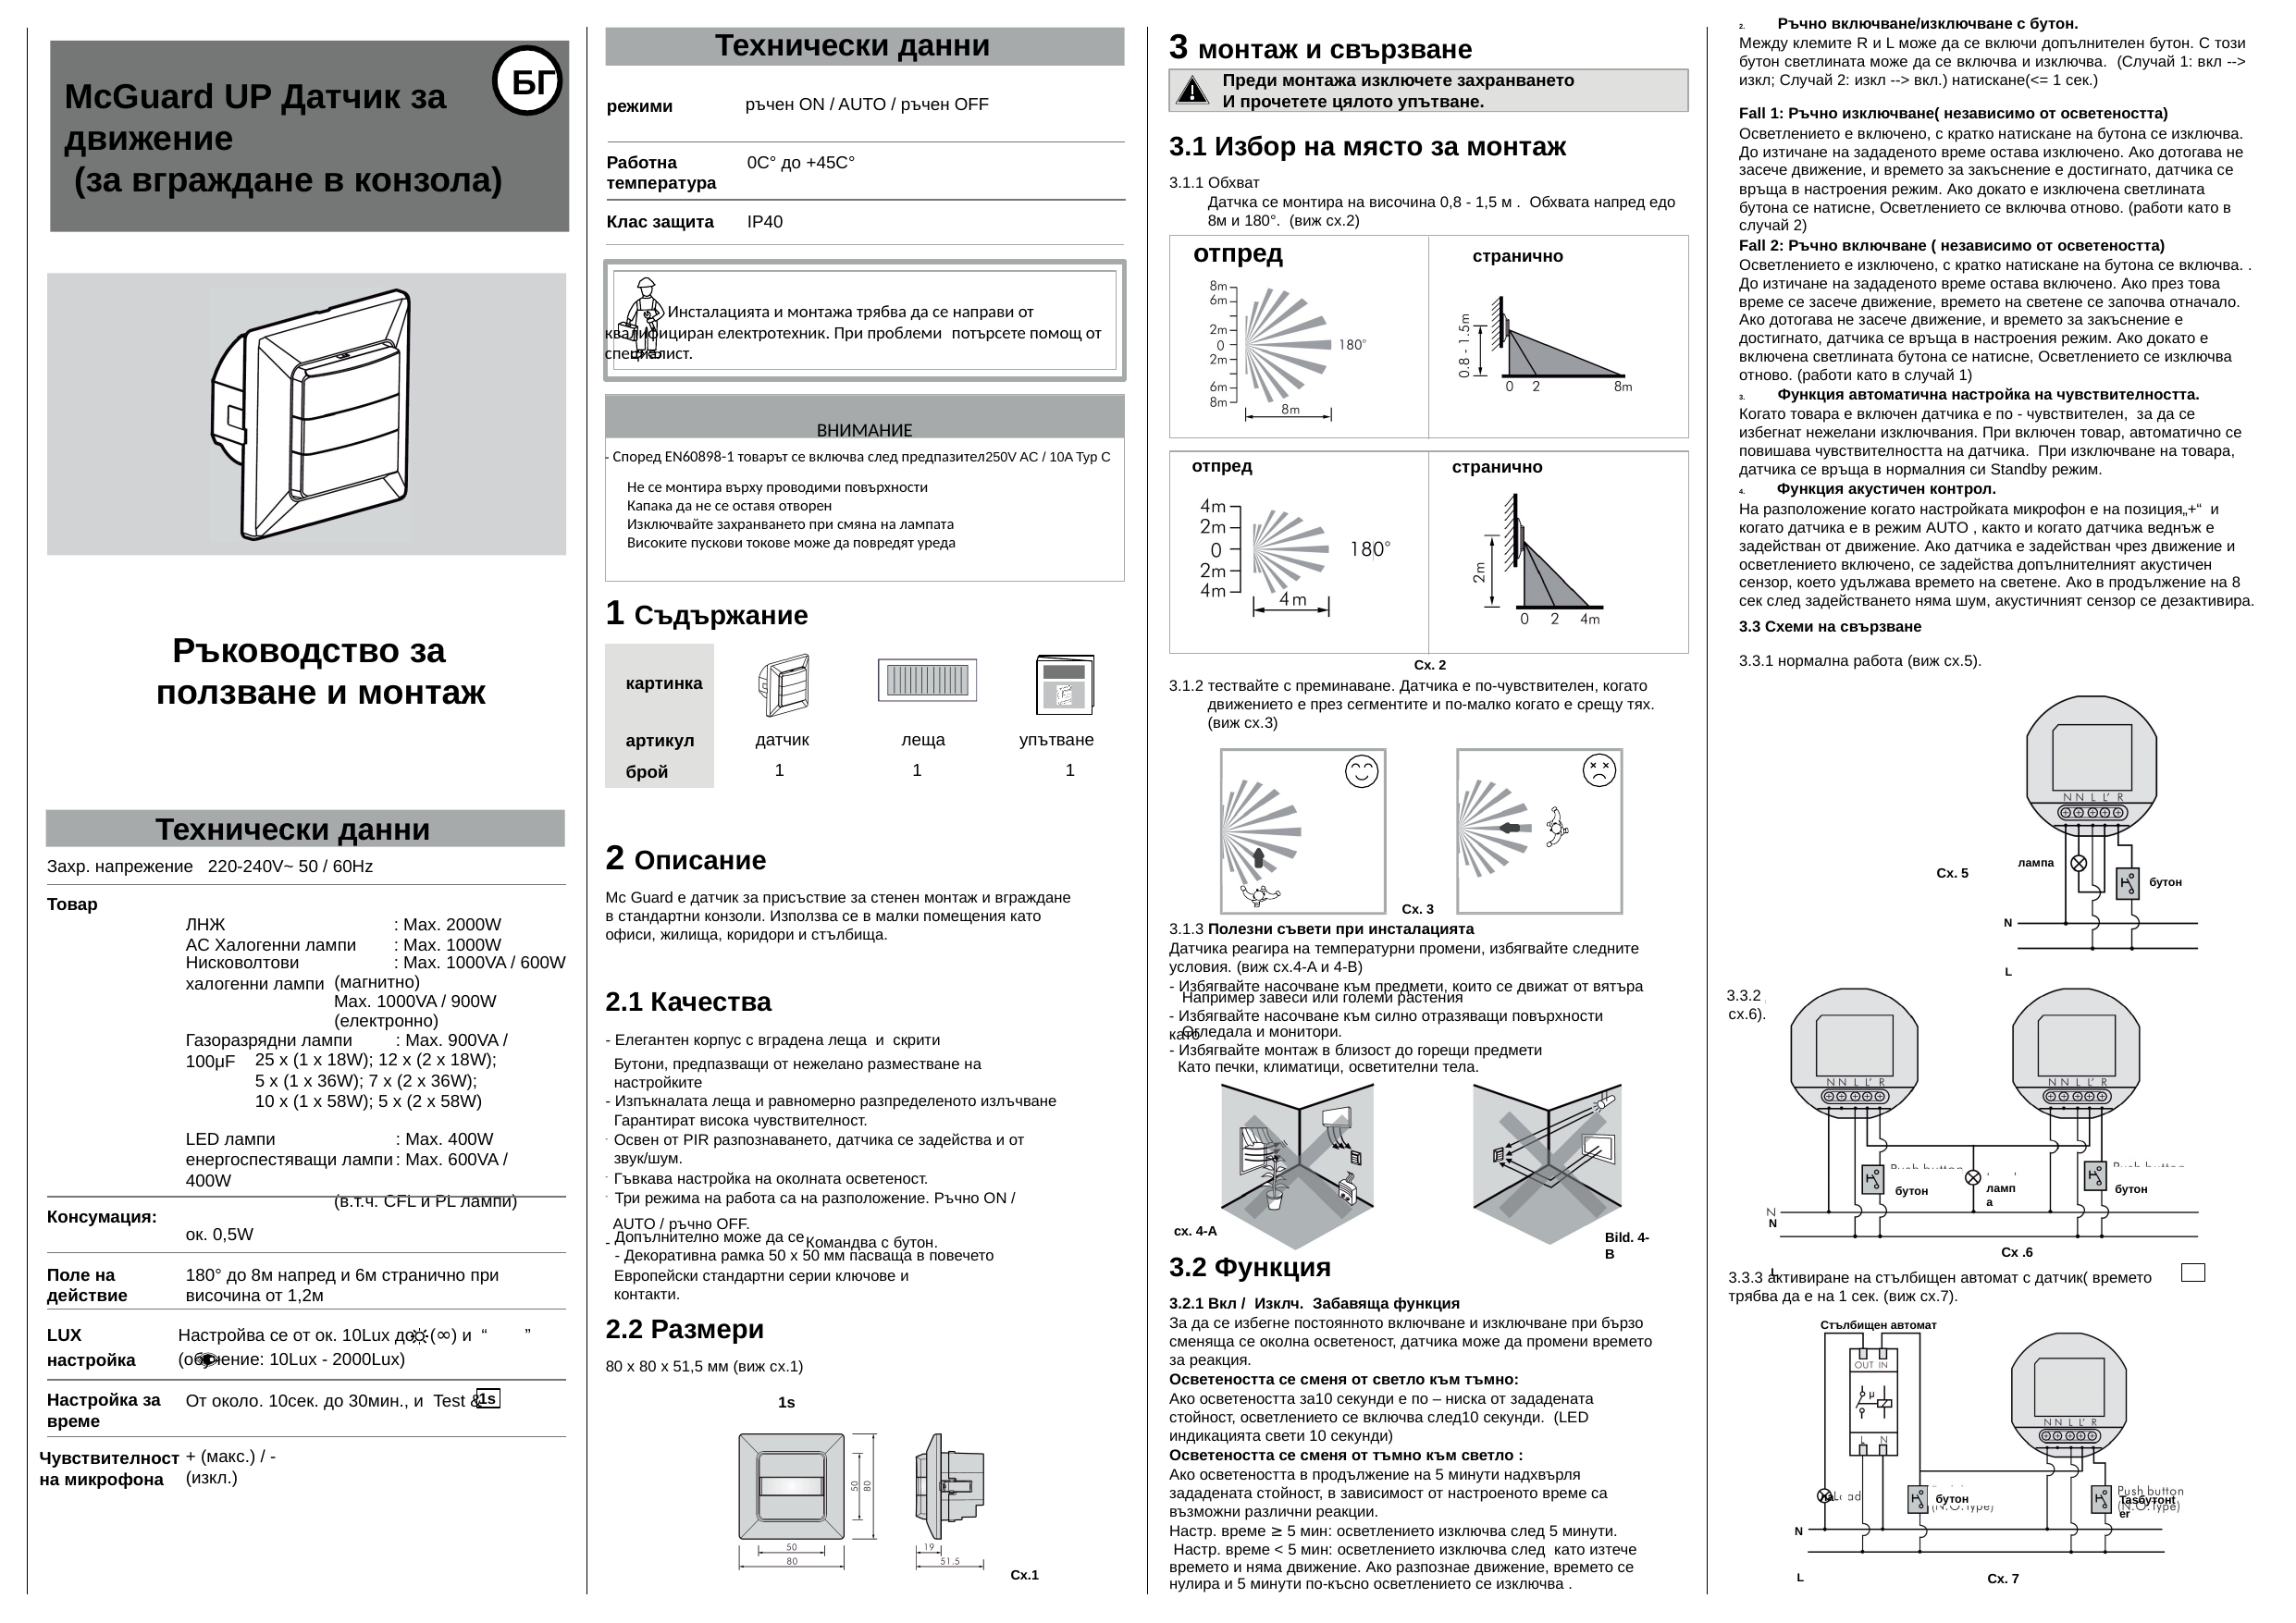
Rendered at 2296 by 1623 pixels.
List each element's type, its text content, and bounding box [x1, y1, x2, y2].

text_box [878, 658, 978, 702]
text_box [737, 1432, 987, 1573]
text_box странично [1450, 455, 1559, 476]
text_box Поле на действие [44, 1263, 140, 1306]
text_box 1s [476, 1389, 500, 1408]
text_box Захр. напрежение 220-240V~ 50 / 60Hz [44, 855, 403, 876]
text_box От около. 10сек. до 30мин., и Test & [183, 1389, 536, 1410]
text_box бутон [2110, 1166, 2197, 1196]
text_box БГ [512, 59, 566, 102]
text_box [1219, 748, 1387, 900]
text_box [1807, 1331, 2185, 1555]
text_box лампа [2003, 850, 2059, 870]
text_box [204, 1356, 210, 1363]
text_box LUX настройка [44, 1324, 143, 1370]
text_box ЛНЖ AC Халогенни лампи [183, 913, 362, 955]
table_header [1001, 644, 1124, 725]
table_cell леща [851, 725, 1001, 758]
text_box [758, 653, 810, 718]
text_box N L [1793, 1514, 1806, 1585]
text_box (електронно) [332, 1009, 440, 1028]
text_box 3.3.3 активиране на стълбищен автомат с датчик( времето трябва да е на 1 сек. (виж сх.7). Стълбищен автомат [1726, 1267, 2178, 1333]
text_box [1043, 682, 1085, 708]
table_cell брой [605, 758, 714, 788]
text_box ок. 0,5W [183, 1223, 261, 1244]
table_header [714, 644, 851, 725]
text_box ла [1818, 1489, 1865, 1504]
text_box Допълнително може да се - Декоративна рамка 50 x 50 мм пасваща в повечето [603, 1227, 1091, 1265]
table_cell 1 [1001, 758, 1124, 788]
text_box сх. 4-A 3.2 Функция 3.2.1 Вкл / Изклч. Забавяща функция За да се избегне постоянното включване и изключване при бързо сменяща се околна осветеност, датчика може да промени времето за реакция. Осветеността се сменя от светло към тъмно: Ако осветеността за10 секунди е по – ниска от зададената стойност, осветлението се включва след10 секунди. (LED индикацията свети 10 секунди) Осветеността се сменя от тъмно към светло : Ако осветеността в продължение на 5 минути надхвърля зададената стойност, в зависимост от настроеното време са възможни различни реакции. Настр. време ≥ 5 мин: осветлението изключва след 5 минути. Настр. време < 5 мин: осветлението изключва след като изтече времето и няма движение. Ако разпознае движение, времето се нулира и 5 минути по-късно осветлението се изключва . [1167, 1223, 1689, 1593]
text_box ВНИМАНИЕ [814, 395, 916, 442]
text_box [1191, 496, 1392, 621]
text_box [605, 27, 1125, 66]
text_box отпред [1190, 454, 1273, 476]
table_cell упътване [1001, 725, 1124, 758]
text_box LED лампи : Max. 400W енергоспестяващи лампи : Max. 600VA / 400W (в.т.ч. CFL и PL лампи) [183, 1198, 558, 1211]
text_box Бутони, предпазващи от нежелано разместване на настройките - Изпъкналата леща и равномерно разпределеното излъчване [603, 1053, 1075, 1110]
text_box Работна 0C° до +45C° температура Клас защита IP40 Инсталацията и монтажа трябва да се направи от квалифициран електротехник. При проблеми потърсете помощ от специалист. [604, 151, 1117, 363]
text_box [1472, 1083, 1623, 1223]
text_box Преди монтажа изключете захранването И прочетете цялото упътване. [1169, 69, 1688, 112]
text_box лампа [1982, 1174, 2021, 1209]
text_box Сх .6 [1999, 1244, 2038, 1260]
text_box : Max. 2000W : Max. 1000W [391, 913, 503, 952]
text_box Сх. 5 [1934, 864, 1973, 881]
text_box Не се монтира върху проводими повърхности Капака да не се оставя отворен Изключвайте захранването при смяна на лампата Високите пускови токове може да повредят уреда [627, 476, 1068, 567]
text_box Технически данни [713, 25, 1044, 63]
text_box Tasбутонter [2117, 1492, 2177, 1520]
text_box - Според EN60898-1 товарът се включва след предпазител250V AC / 10A Typ C [602, 447, 1125, 466]
text_box Нисковолтови халогенни лампи [183, 952, 349, 994]
text_box [2000, 694, 2230, 957]
text_box Сх. 2 3.1.2 тествайте с преминаване. Датчика е по-чувствителен, когато движението е през сегментите и по-малко когато е срещу тях. (виж сх.3) [1167, 657, 1671, 732]
table_cell датчик [714, 725, 851, 758]
text_box McGuard UP Датчик за движение (за вграждане в конзола) [64, 74, 547, 200]
text_box Настройва се от ок. 10Lux до (∞) и “ ” (обучение: 10Lux - 2000Lux) [176, 1319, 547, 1370]
table_cell 1 [851, 758, 1001, 788]
text_box AUTO / ръчно OFF. - Командва с бутон. [603, 1213, 1064, 1227]
text_box Ръководство за ползване и монтаж [154, 627, 524, 711]
text_box Max. 1000VA / 900W [332, 990, 499, 1012]
text_box [1472, 492, 1606, 626]
table_header картинка [605, 644, 714, 725]
text_box [605, 395, 814, 438]
text_box [50, 40, 570, 232]
text_box 3.1 Избор на място за монтаж 3.1.1 Обхват Датчка се монтира на височина 0,8 - 1,5 м . Обхвата напред едо 8м и 180°. (виж сх.2) отпред странично [1167, 129, 1682, 267]
text_box 1 Съдържание [603, 589, 882, 632]
text_box [1457, 295, 1636, 394]
text_box 1s [762, 1385, 809, 1419]
text_box Като печки, климатици, осветителни тела. [1176, 1056, 1630, 1076]
text_box [1206, 278, 1368, 424]
text_box : Max. 1000VA / 600W [391, 952, 568, 973]
text_box [47, 273, 567, 556]
text_box Настройка за време [44, 1389, 163, 1432]
text_box Например завеси или големи растения - Избягвайте насочване към силно отразяващи повърхности като [1167, 987, 1638, 1043]
table_cell артикул [605, 725, 714, 758]
text_box Европейски стандартни серии ключове и контакти. [611, 1265, 926, 1303]
text_box бутон [1886, 1168, 1963, 1199]
text_box Гарантират висока чувствителност. Освен от PIR разпознаването, датчика се задейства и от звук/шум. Гъвкава настройка на околната осветеност. Три режима на работа са на разположение. Ръчно ON / [603, 1111, 1117, 1207]
text_box 3 монтаж и свързване [1167, 23, 1673, 66]
text_box N L 3.3.2 два датчика с един товар. (виж сх.6). [1726, 904, 2092, 1024]
text_box Ръчно включване/изключване с бутон. Между клемите R и L може да се включи допълнителен бутон. С този бутон светлината може да се включва и изключва. (Случай 1: вкл --> изкл; Случай 2: изкл --> вкл.) натискане(<= 1 сек.) Fall 1: Ръчно изключване( независимо от осветеността) Осветлението е включено, с кратко натискане на бутона се изключва. До изтичане на зададеното време остава изключено. Ако дотогава не засече движение, и времето за закъснение е достигнато, датчика се връща в настроения режим. Ако докато е изключена светлината бутона се натисне, Осветлението се включва отново. (работи като в случай 2) Fall 2: Ръчно включване ( независимо от осветеността) Осветлението е изключено, с кратко натискане на бутона се включва. . До изтичане на зададеното време остава включено. Ако през това време се засече движение, времето на светене се започва отначало. Ако дотогава не засече движение, и времето за закъснение е достигнато, датчика се връща в настроения режим. Ако докато е включена светлината бутона се натисне, Осветлението се изключва отново. (работи като в случай 1) Функция автоматична настройка на чувствителността. Когато товара е включен датчика е по - чувствителен, за да се избегнат нежелани изключвания. При включен товар, автоматично се повишава чувствителността на датчика. При изключване на товара, датчика се връща в нормалния си Standby режим. Функция акустичен контрол. На разположение когато настройката микрофон е на позиция„+“ и когато датчика е в режим AUTO , както и когато датчика веднъж е задействан от движение. Ако датчика е задействан чрез движение и осветлението включено, се задейства допълнителният акустичен сензор, което удължава времето на светене. Ако в продължение на 8 сек след задействането няма шум, акустичният сензор се дезактивира. 3.3 Схеми на свързване 3.3.1 нормална работа (виж сх.5). [1737, 13, 2260, 670]
text_box Чувствителност на микрофона [37, 1446, 189, 1490]
table_header [851, 644, 1001, 725]
text_box Товар [44, 893, 118, 915]
text_box [1456, 748, 1623, 900]
table_cell 1 [714, 758, 851, 788]
text_box бутон [2147, 875, 2183, 890]
text_box [1043, 665, 1085, 679]
text_box Технически данни [45, 809, 565, 847]
text_box 180° до 8м напред и 6м странично при височина от 1,2м [183, 1263, 548, 1306]
text_box 2.2 Размери 80 x 80 x 51,5 мм (виж сх.1) [603, 1311, 838, 1375]
text_box N L [1767, 1205, 1780, 1267]
text_box [1220, 1083, 1376, 1223]
text_box Консумация: [44, 1205, 166, 1226]
text_box (магнитно) [332, 971, 437, 990]
text_box Сх. 7 [1985, 1569, 2024, 1587]
text_box Сх.1 [1008, 1566, 1047, 1583]
text_box Сх. 3 3.1.3 Полезни съвети при инсталацията Датчика реагира на температурни промени, избягвайте следните условия. (виж сх.4-A и 4-B) - Избягвайте насочване към предмети, които се движат от вятъра [1167, 900, 1666, 995]
text_box LED лампи : Max. 400W енергоспестяващи лампи : Max. 600VA / 400W (в.т.ч. CFL и PL лампи) [183, 1127, 558, 1196]
text_box [1747, 988, 2203, 1260]
text_box 2 Описание Mc Guard е датчик за присъствие за стенен монтаж и вграждане в стандартни конзоли. Използва се в малки помещения като офиси, жилища, коридори и стълбища. [603, 835, 1073, 943]
text_box бутон [1927, 1486, 2006, 1506]
text_box режими [604, 94, 678, 117]
text_box + (макс.) / -(изкл.) [183, 1445, 327, 1488]
text_box 2.1 Качества - Елегантен корпус с вградена леща и скрити [603, 984, 1127, 1049]
text_box [916, 395, 1125, 438]
text_box Огледала и монитори. - Избягвайте монтаж в близост до горещи предмети [1167, 1022, 1636, 1060]
text_box ръчен ON / AUTO / ръчен OFF [743, 92, 1007, 115]
text_box 25 x (1 x 18W); 12 x (2 x 18W); 5 x (1 x 36W); 7 x (2 x 36W); 10 x (1 x 58W); 5 x (2 x 58W) [253, 1048, 498, 1112]
text_box Газоразрядни лампи : Max. 900VA / 100μF [183, 1028, 562, 1071]
